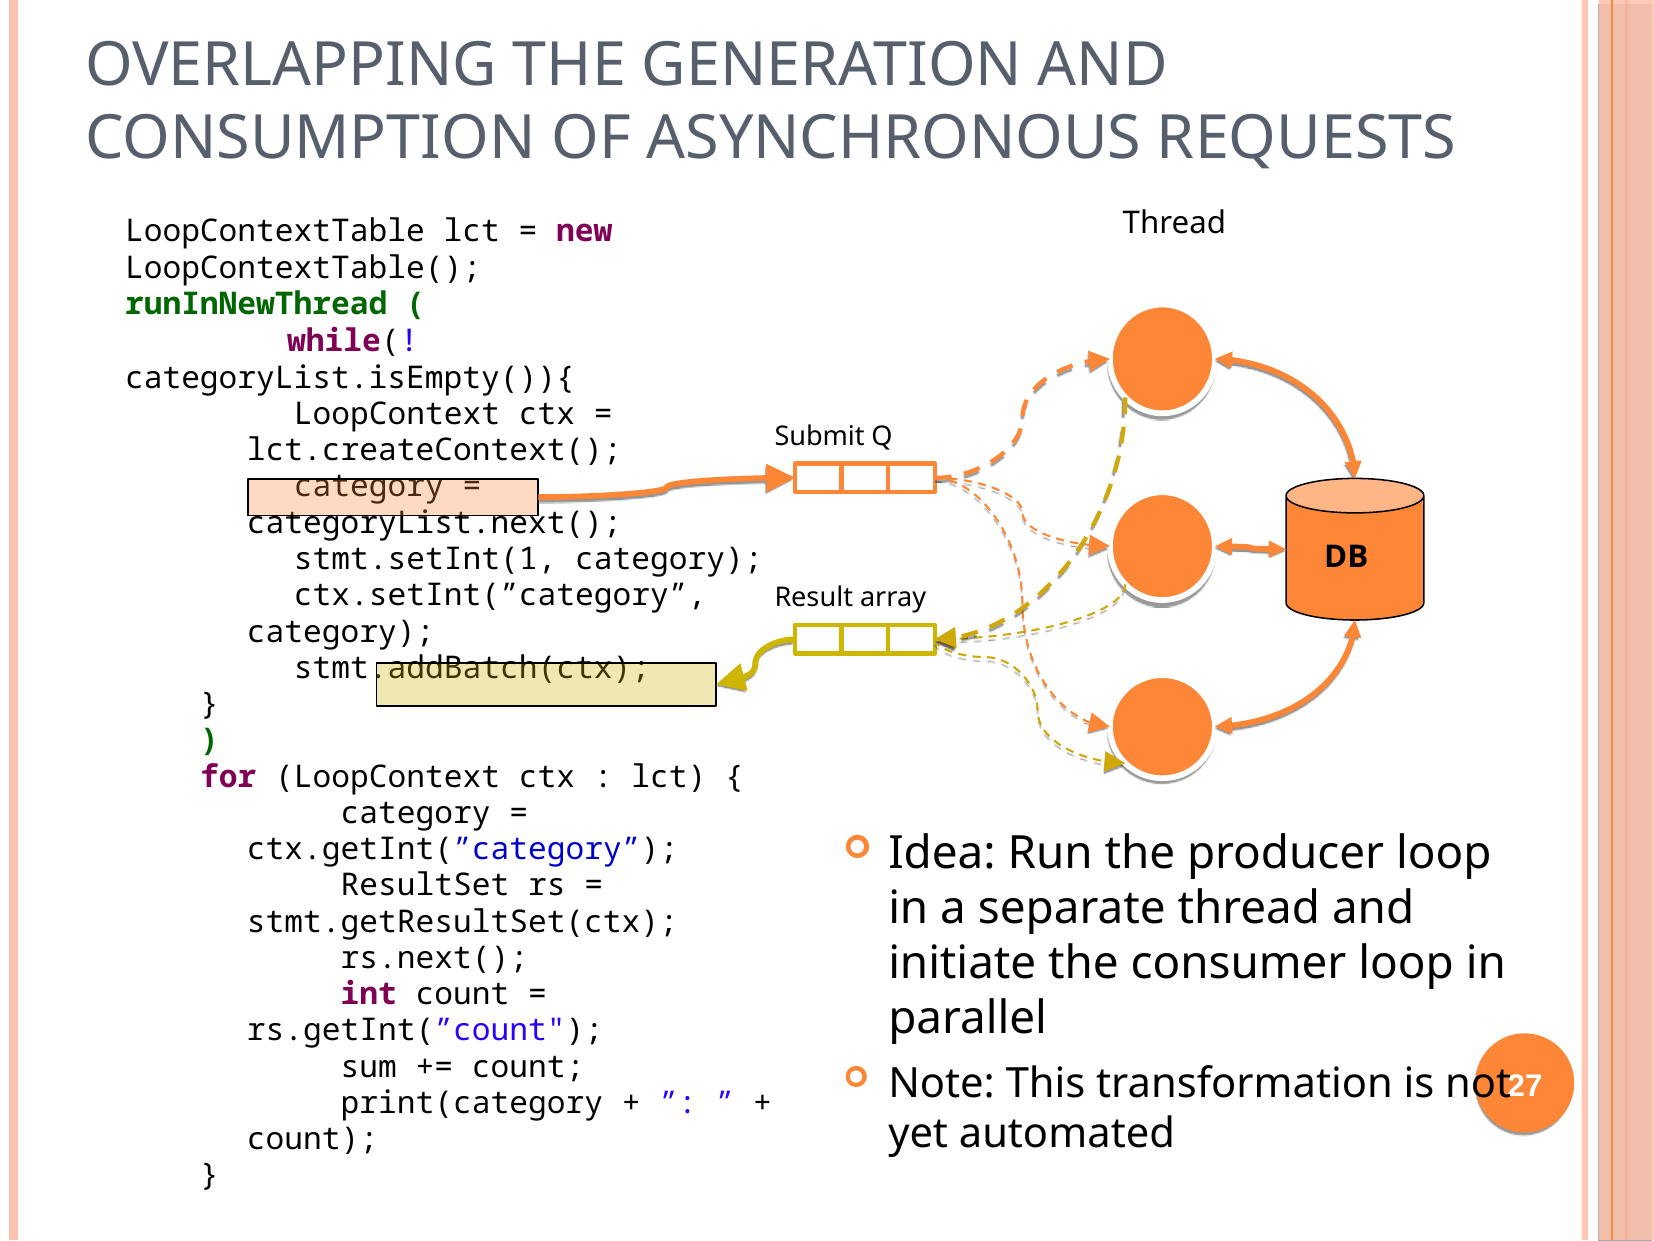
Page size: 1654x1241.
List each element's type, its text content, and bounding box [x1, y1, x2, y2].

text_box [376, 662, 717, 706]
text_box [1109, 304, 1215, 414]
text_box [1286, 499, 1424, 621]
text_box Result array [759, 569, 982, 625]
text_box [794, 624, 935, 654]
text_box Thread [1107, 192, 1274, 236]
text_box [1109, 675, 1215, 779]
text_box [794, 463, 935, 493]
text_box [1109, 492, 1215, 601]
text_box DB [1309, 526, 1417, 587]
text_box [247, 479, 539, 516]
text_box Submit Q [759, 408, 947, 457]
text_box LoopContextTable lct = new LoopContextTable(); runInNewThread ( while(!categoryList.isEmpty()){ LoopContext ctx = lct.createContext(); category = categoryList.next(); stmt.setInt(1, category); ctx.setInt(”category”, category); stmt.addBatch(ctx); } ) for (LoopContext ctx : lct) { category = ctx.getInt(”category”); ResultSet rs = stmt.getResultSet(ctx); rs.next(); int count = rs.getInt(”count"); sum += count; print(category + ”: ” + count); } [110, 203, 846, 868]
slide_number <number> [1548, 1036, 1581, 1132]
title Overlapping the generation and consumption of asynchronous requests [68, 13, 1544, 180]
text_box Idea: Run the producer loop in a separate thread and initiate the consumer loop in parallel Note: This transformation is not yet automated [826, 814, 1548, 1213]
